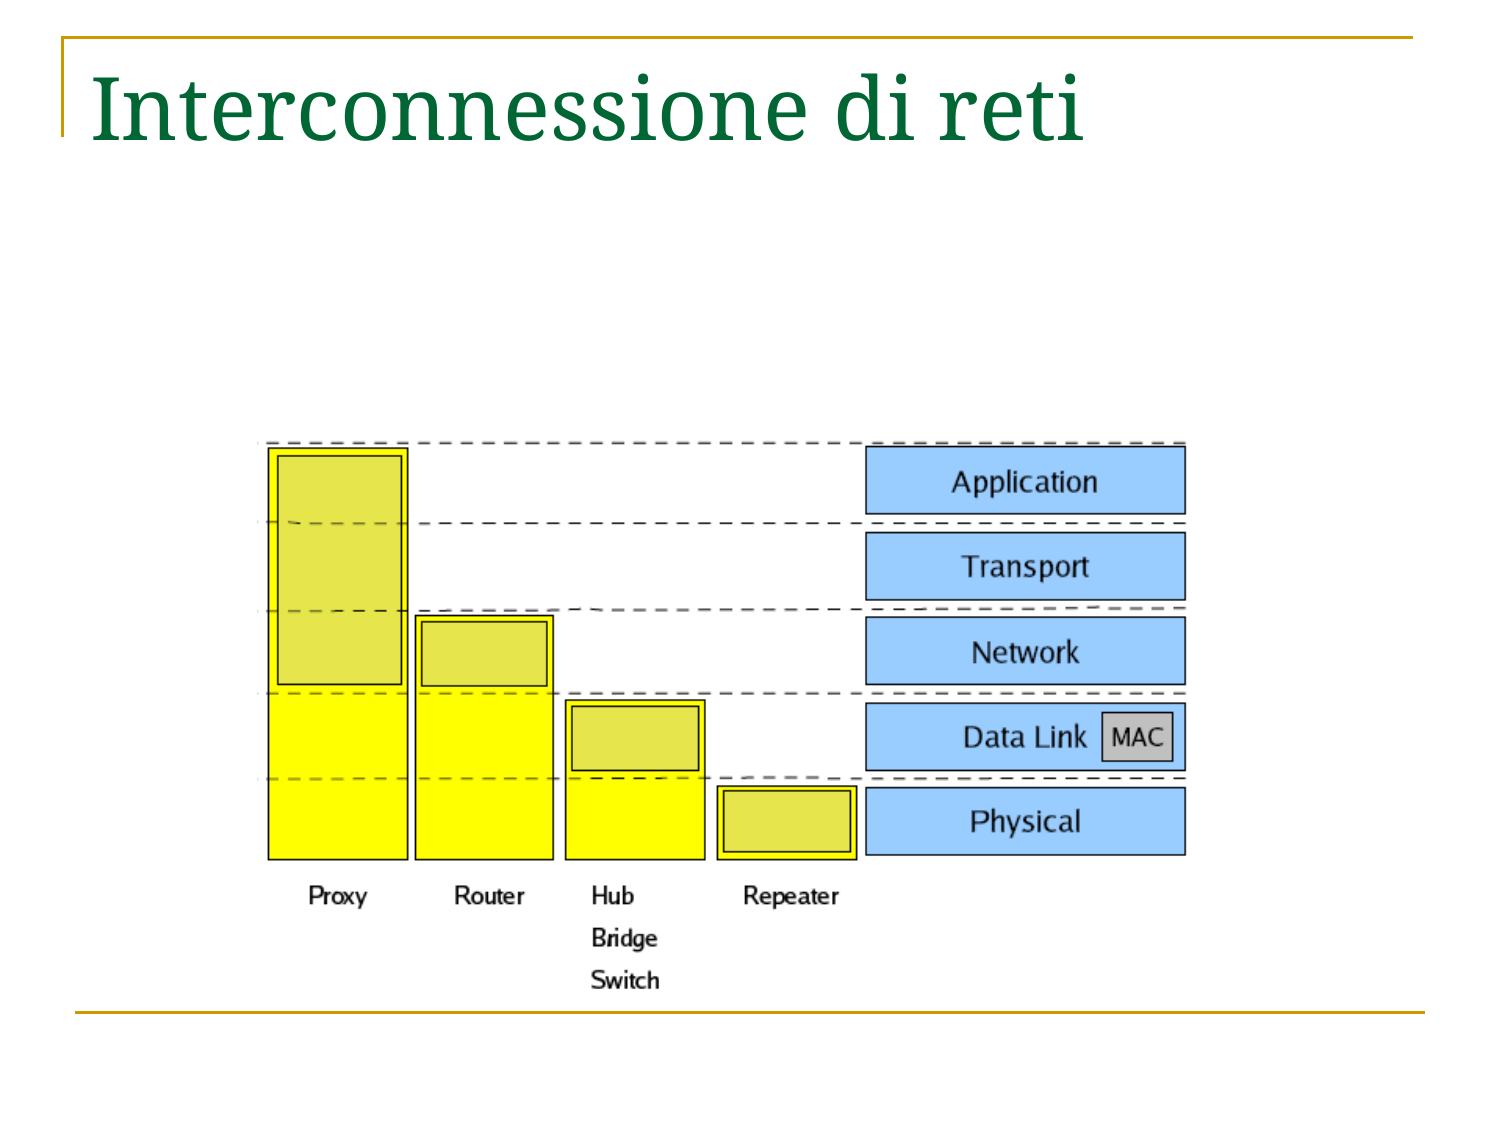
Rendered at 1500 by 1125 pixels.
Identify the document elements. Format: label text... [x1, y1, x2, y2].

title Interconnessione di reti [75, 45, 1426, 233]
list [75, 262, 1426, 1006]
picture [257, 421, 1205, 1000]
